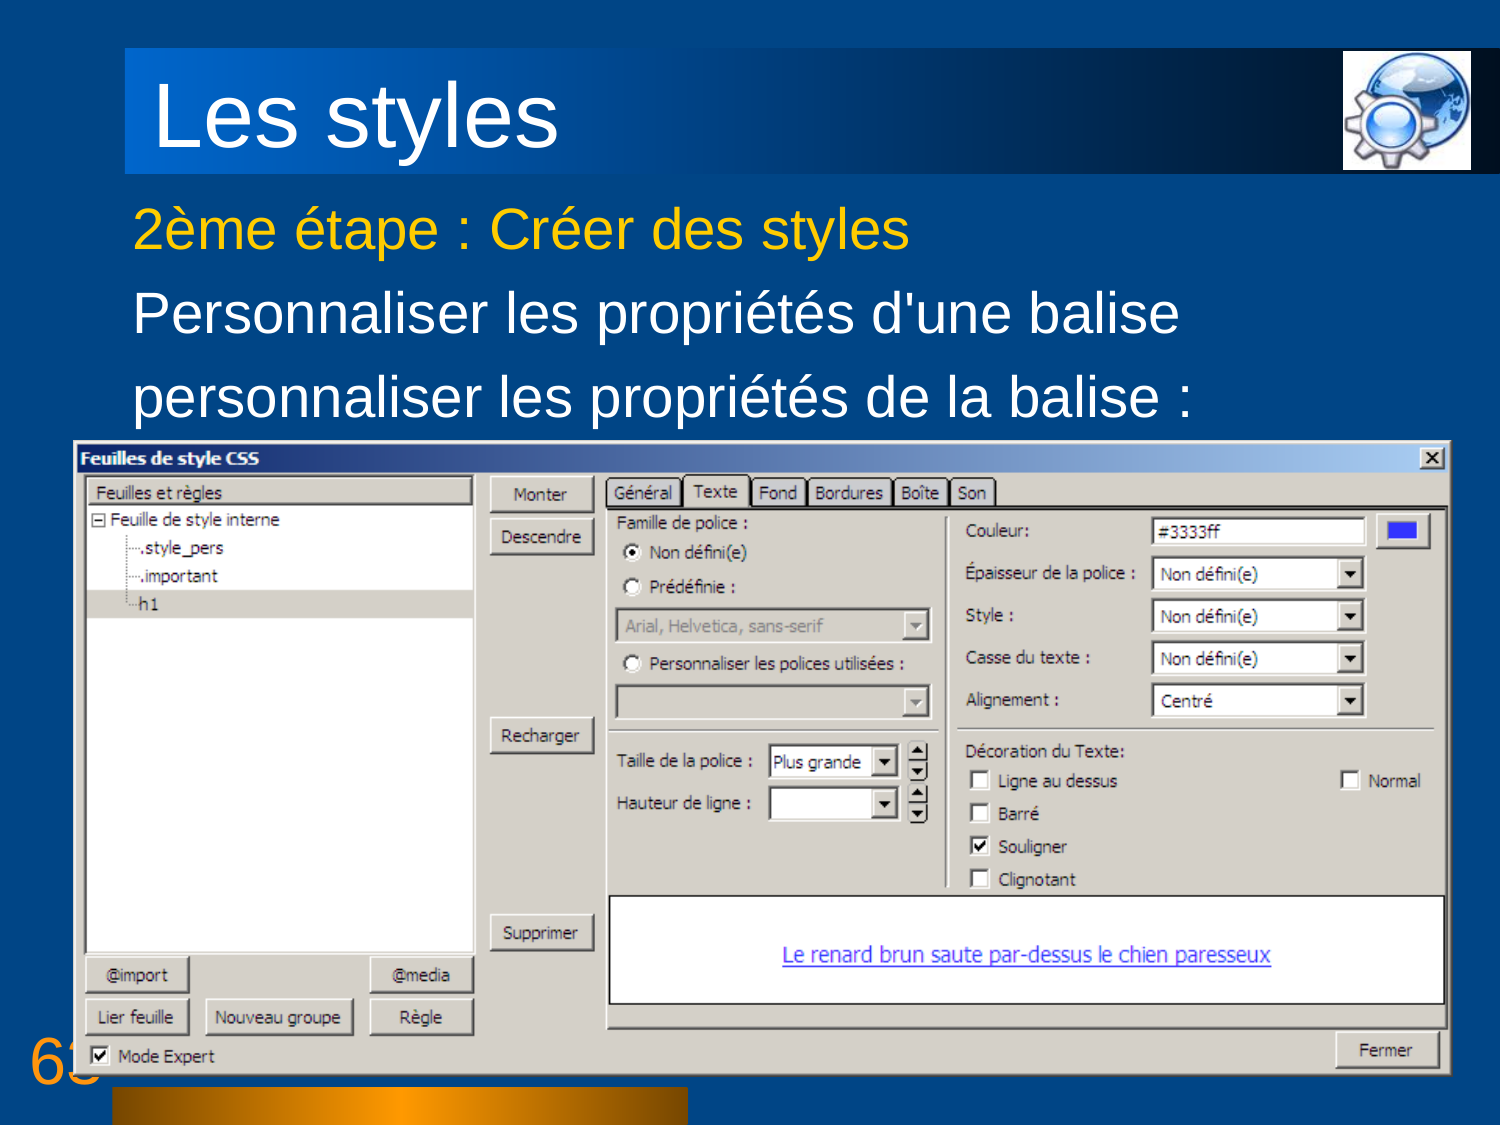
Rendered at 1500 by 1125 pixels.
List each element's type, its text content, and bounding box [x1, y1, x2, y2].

title Les styles [137, 22, 1500, 210]
picture [73, 440, 1453, 1077]
list 2ème étape : Créer des styles Personnaliser les propriétés d'une balise personnaliser les propriétés de la balise : [117, 189, 1393, 440]
